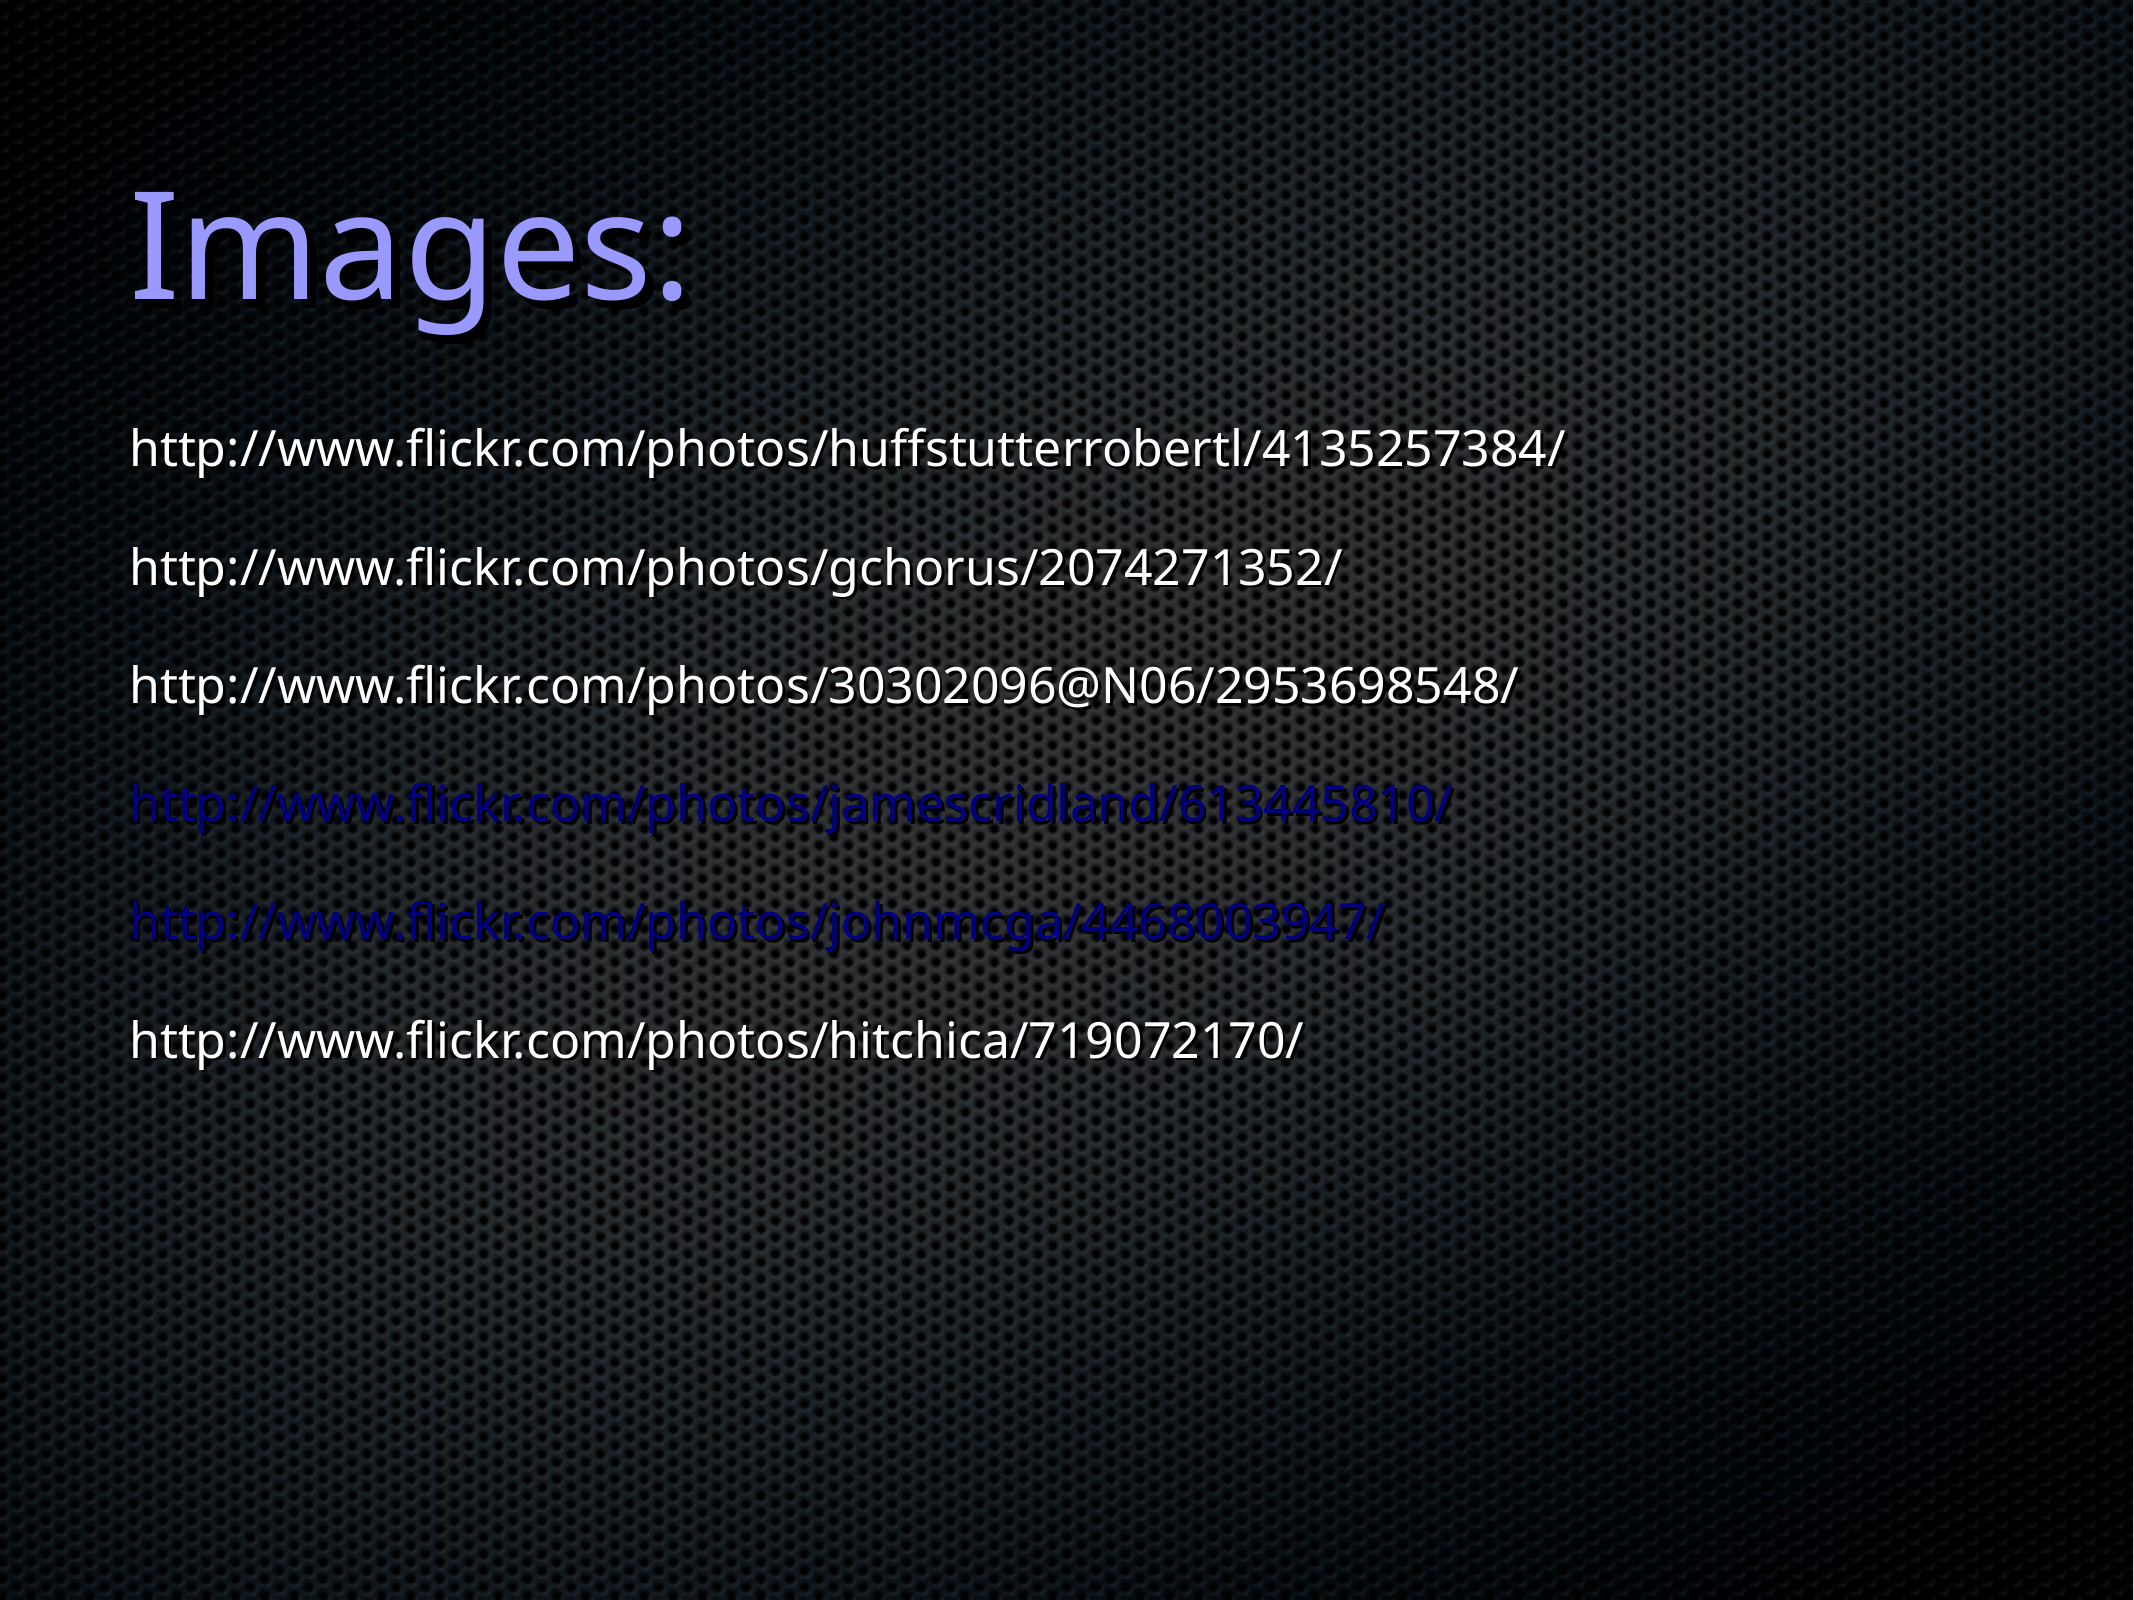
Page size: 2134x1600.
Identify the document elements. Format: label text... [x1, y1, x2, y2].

picture [0, 0, 2134, 1600]
title Images: [129, 49, 2005, 413]
list http://www.flickr.com/photos/huffstutterrobertl/4135257384/ http://www.flickr.com/photos/gchorus/2074271352/ http://www.flickr.com/photos/30302096@N06/2953698548/ http://www.flickr.com/photos/jamescridland/613445810/ http://www.flickr.com/photos/johnmcga/4468003947/ http://www.flickr.com/photos/hitchica/719072170/ [129, 413, 2005, 1522]
